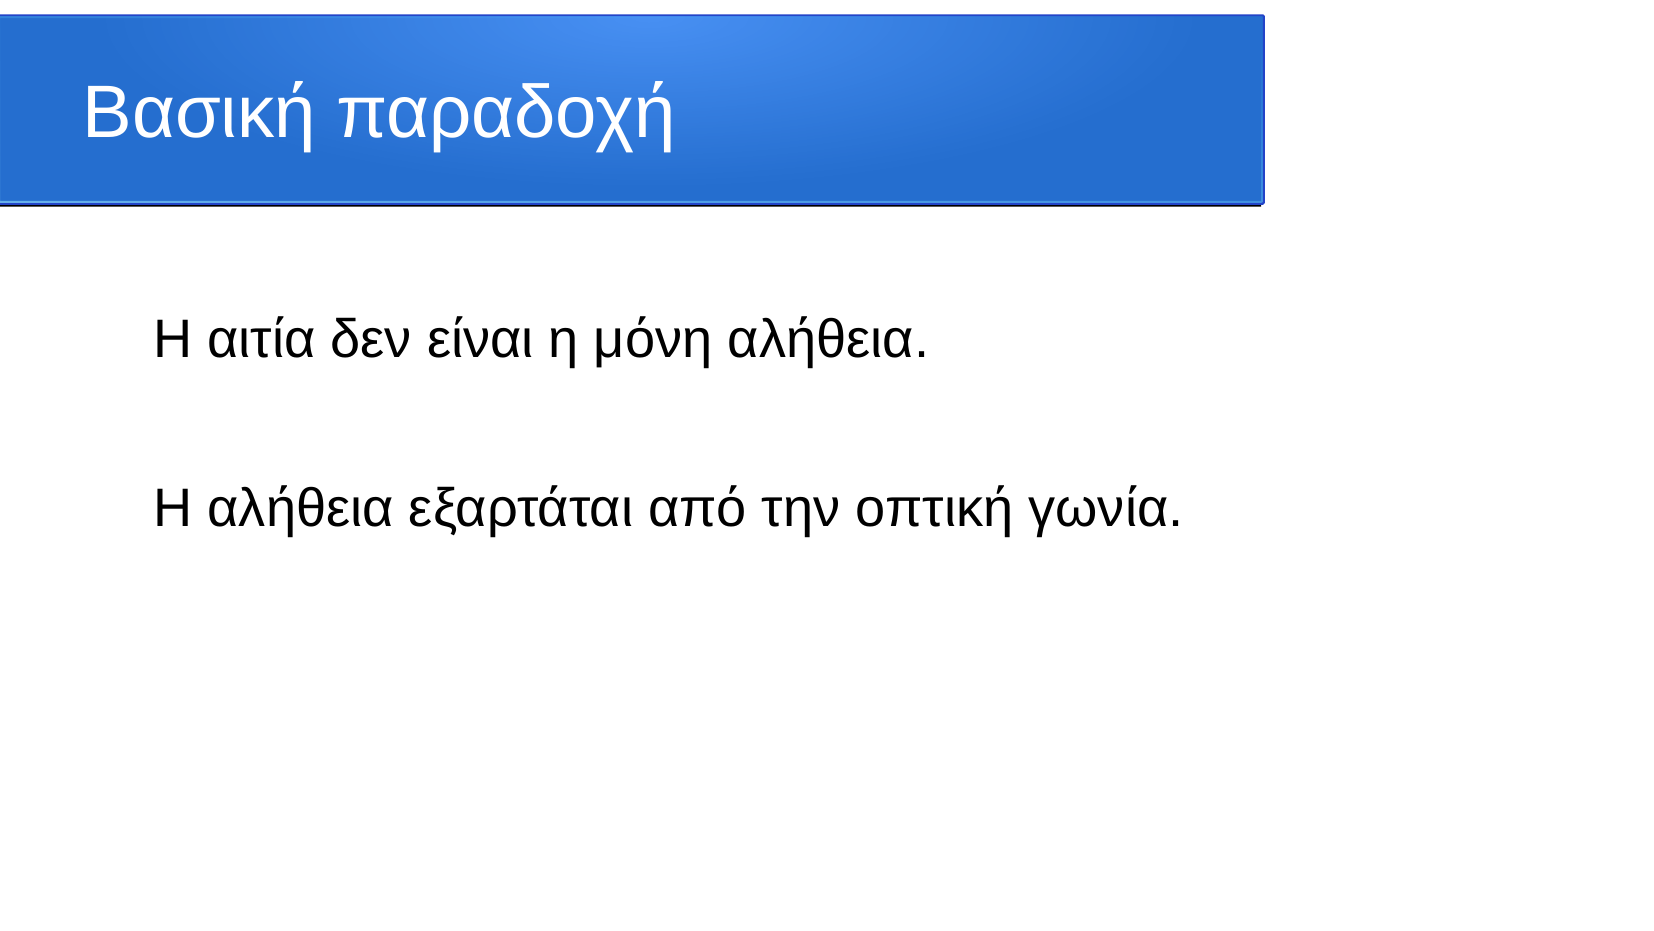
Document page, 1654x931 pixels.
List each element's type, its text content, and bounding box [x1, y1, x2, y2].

title Βασική παραδοχή [82, 35, 1235, 189]
list Η αιτία δεν είναι η μόνη αλήθεια. Η αλήθεια εξαρτάται από την οπτική γωνία. [82, 224, 1571, 764]
